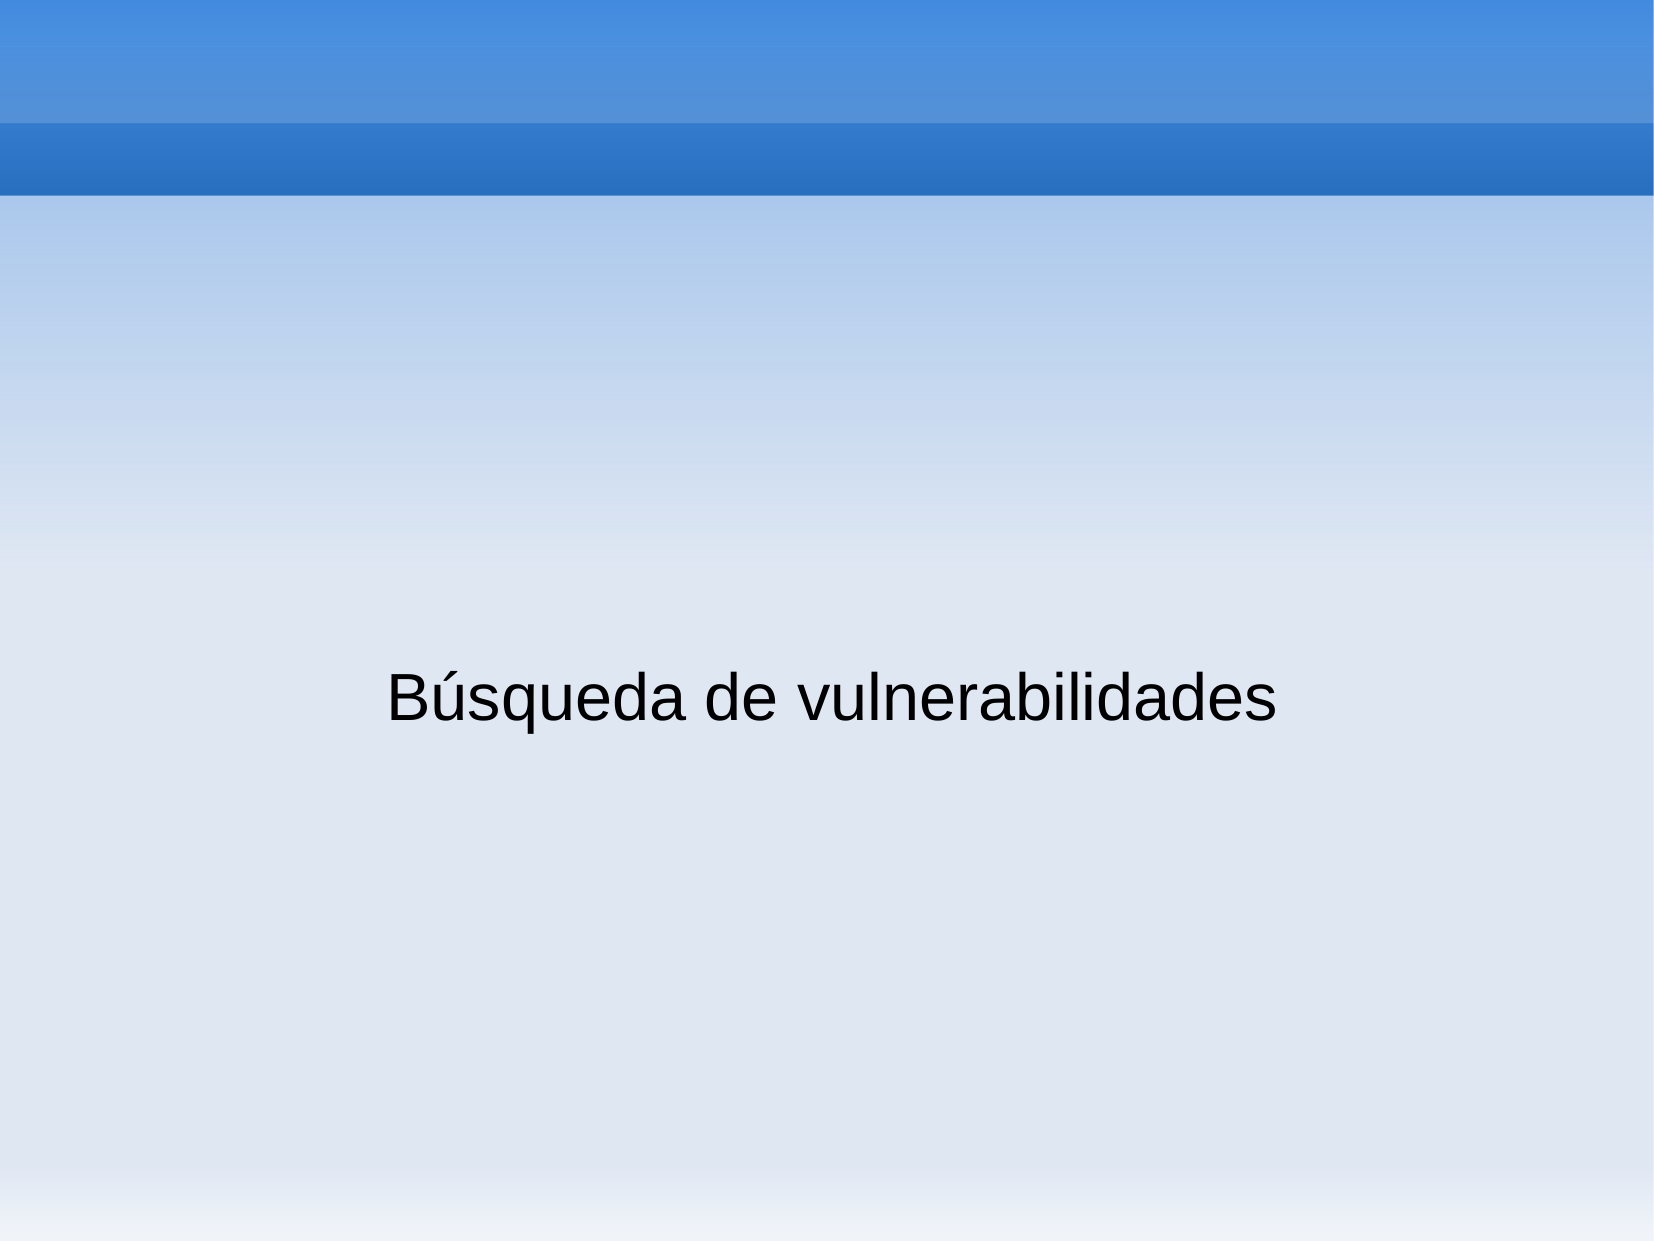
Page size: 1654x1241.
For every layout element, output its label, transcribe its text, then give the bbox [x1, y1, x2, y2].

picture [0, 0, 1654, 1241]
subtitle Búsqueda de vulnerabilidades [88, 295, 1577, 1099]
